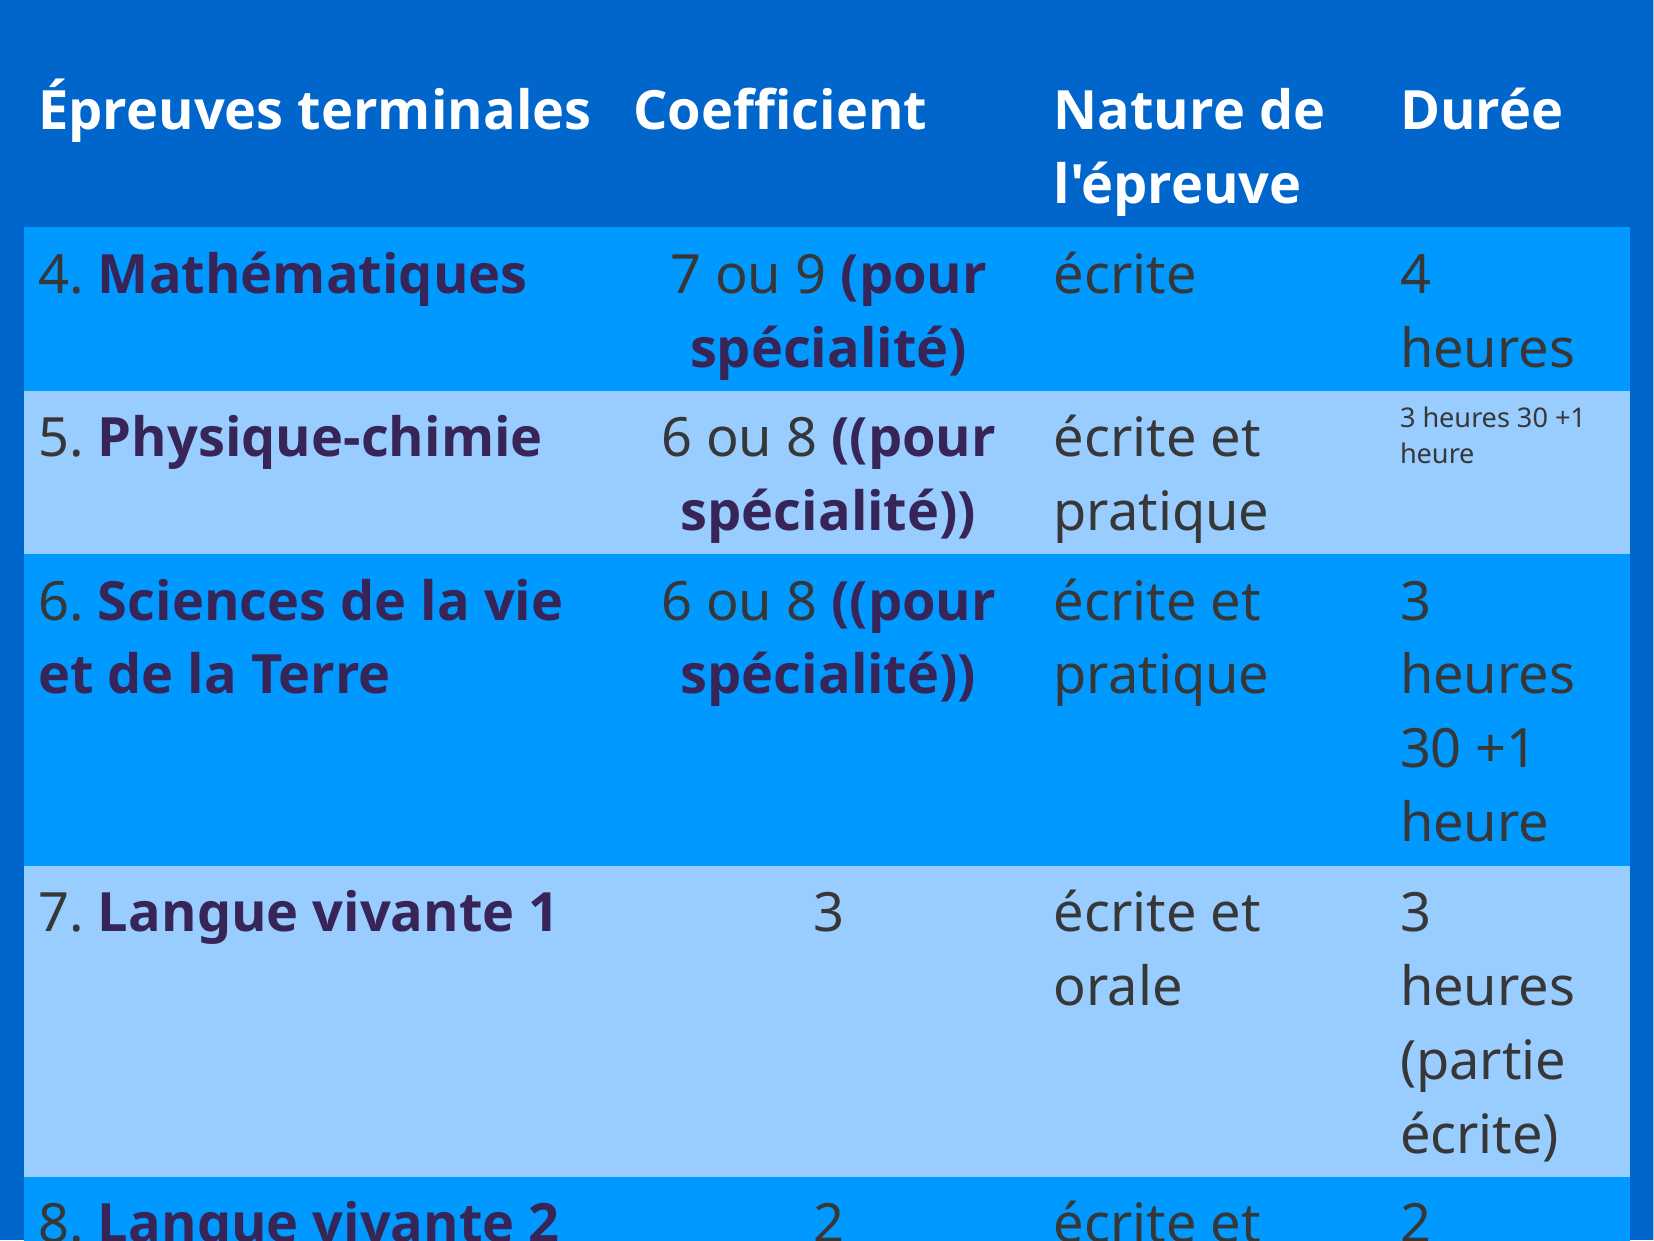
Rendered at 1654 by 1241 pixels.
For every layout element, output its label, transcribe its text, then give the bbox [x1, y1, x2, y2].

table_cell 6. Sciences de la vie et de la Terre [24, 554, 619, 866]
table_cell 2 heures (partie écrite) [1385, 1177, 1630, 1241]
table_cell 3 heures 30 +1 heure [1385, 554, 1630, 866]
table_header Durée [1385, 64, 1630, 227]
table_cell écrite et orale [1039, 1177, 1385, 1241]
table_cell 3 heures (partie écrite) [1385, 866, 1630, 1177]
table_cell 4. Mathématiques [24, 227, 619, 391]
table_cell 2 [619, 1177, 1039, 1241]
table_cell 3 heures 30 +1 heure [1385, 391, 1630, 554]
table_header Coefficient [619, 64, 1039, 227]
table_cell 8. Langue vivante 2 [24, 1177, 619, 1241]
table_header Nature de l'épreuve [1039, 64, 1385, 227]
table_cell 7. Langue vivante 1 [24, 866, 619, 1177]
table_cell écrite et pratique [1039, 554, 1385, 866]
table_cell écrite et pratique [1039, 391, 1385, 554]
table_cell 6 ou 8 ((pour spécialité)) [619, 391, 1039, 554]
table_cell 5. Physique-chimie [24, 391, 619, 554]
table_cell 7 ou 9 (pour spécialité) [619, 227, 1039, 391]
table_cell 3 [619, 866, 1039, 1177]
table_header Épreuves terminales [24, 64, 619, 227]
table_cell écrite [1039, 227, 1385, 391]
table_cell 6 ou 8 ((pour spécialité)) [619, 554, 1039, 866]
table_cell écrite et orale [1039, 866, 1385, 1177]
table_cell 4 heures [1385, 227, 1630, 391]
